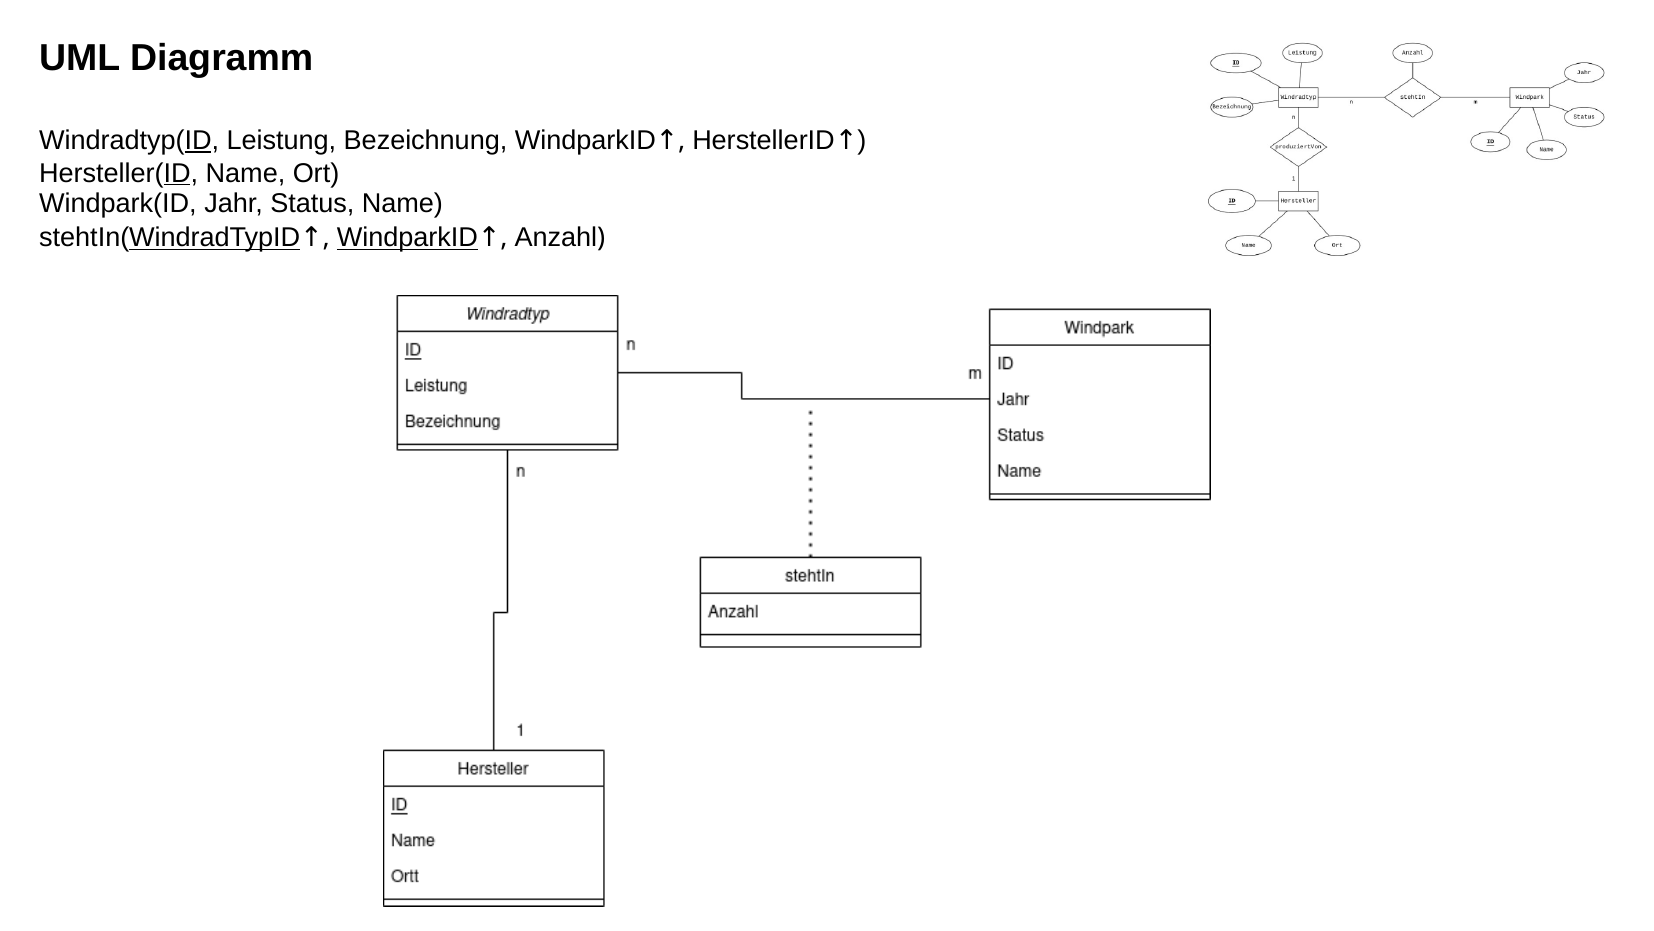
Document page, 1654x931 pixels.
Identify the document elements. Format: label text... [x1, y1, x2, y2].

text_box UML Diagramm Windradtyp(ID, Leistung, Bezeichnung, WindparkID↑, HerstellerID↑) Hersteller(ID, Name, Ort) Windpark(ID, Jahr, Status, Name) stehtIn(WindradTypID↑, WindparkID↑, Anzahl) [24, 29, 1536, 325]
picture [383, 295, 1211, 907]
picture [1200, 29, 1625, 266]
